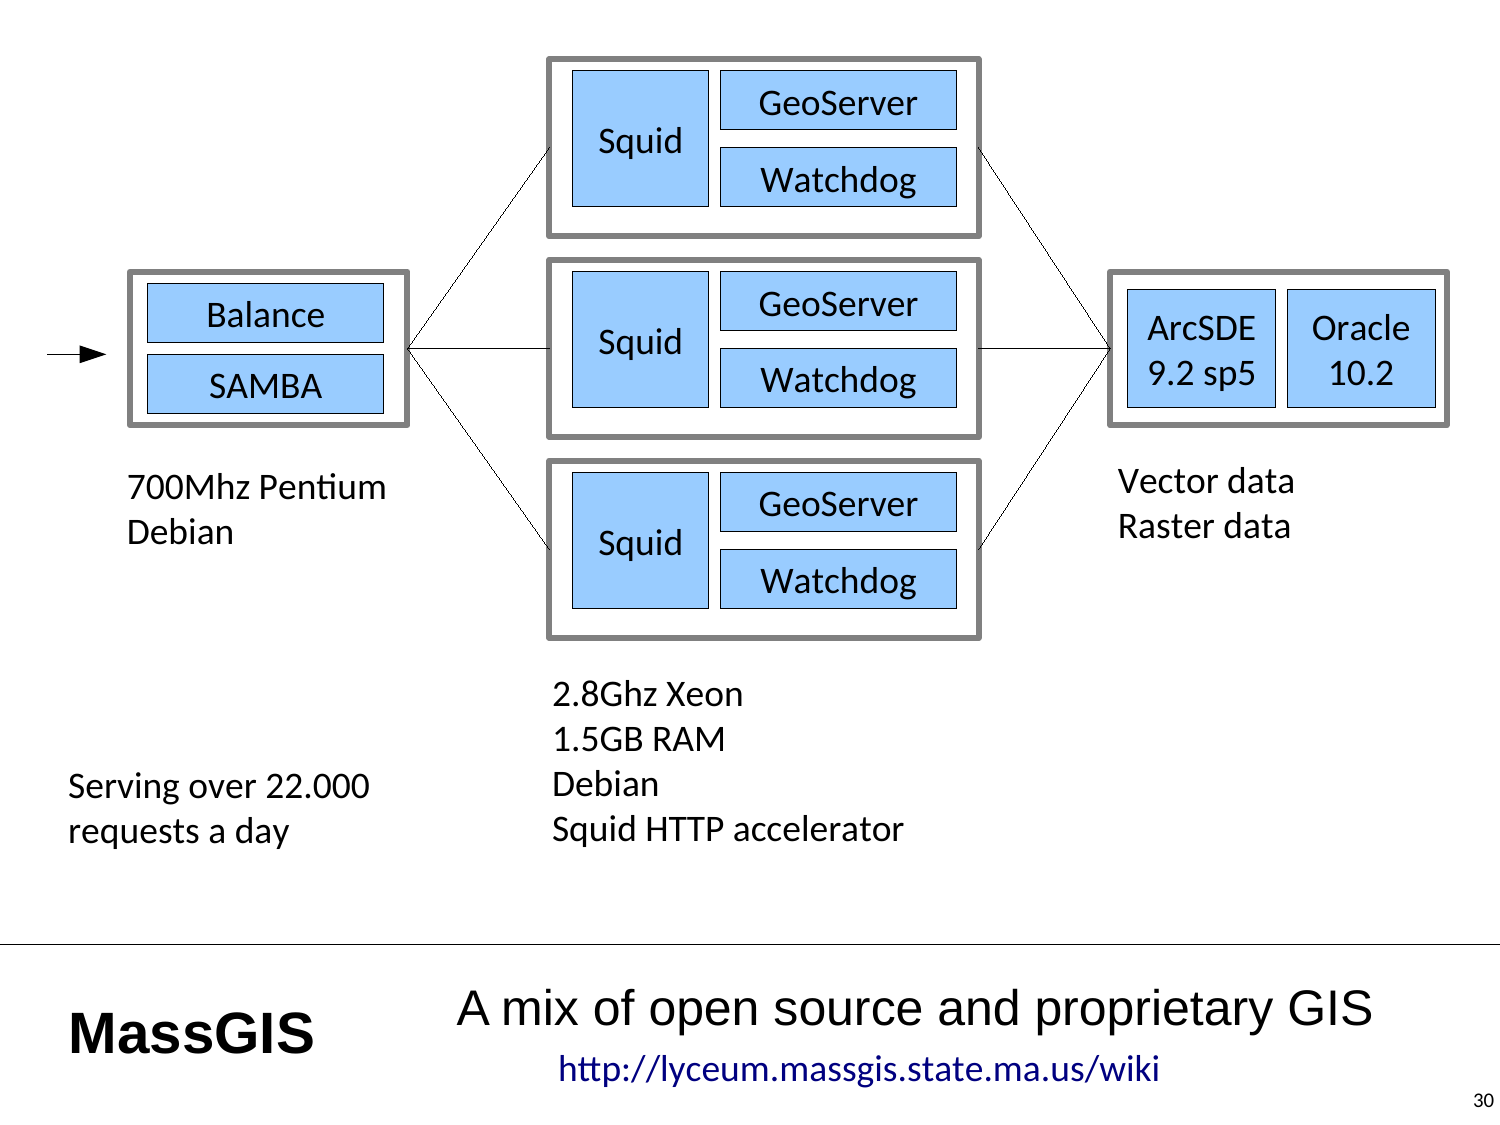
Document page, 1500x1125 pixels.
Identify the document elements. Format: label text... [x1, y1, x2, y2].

text_box http://lyceum.massgis.state.ma.us/wiki [543, 1036, 1312, 1097]
text_box GeoServer [720, 70, 957, 130]
text_box A mix of open source and proprietary GIS [354, 942, 1477, 1074]
text_box 2.8Ghz Xeon 1.5GB RAM Debian Squid HTTP accelerator [537, 661, 920, 857]
text_box Squid [572, 472, 709, 609]
text_box Balance [147, 283, 384, 343]
text_box Oracle 10.2 [1287, 289, 1436, 408]
text_box Squid [572, 70, 709, 207]
text_box Watchdog [720, 147, 957, 207]
text_box GeoServer [720, 472, 957, 532]
text_box Watchdog [720, 549, 957, 609]
text_box ArcSDE 9.2 sp5 [1127, 289, 1276, 408]
text_box Watchdog [720, 348, 957, 408]
text_box GeoServer [720, 271, 957, 331]
text_box SAMBA [147, 354, 384, 414]
text_box Vector data Raster data [1103, 448, 1311, 554]
text_box Squid [572, 271, 709, 408]
text_box Serving over 22.000 requests a day [53, 753, 386, 859]
title MassGIS [29, 993, 354, 1074]
text_box 700Mhz Pentium Debian [112, 454, 403, 560]
